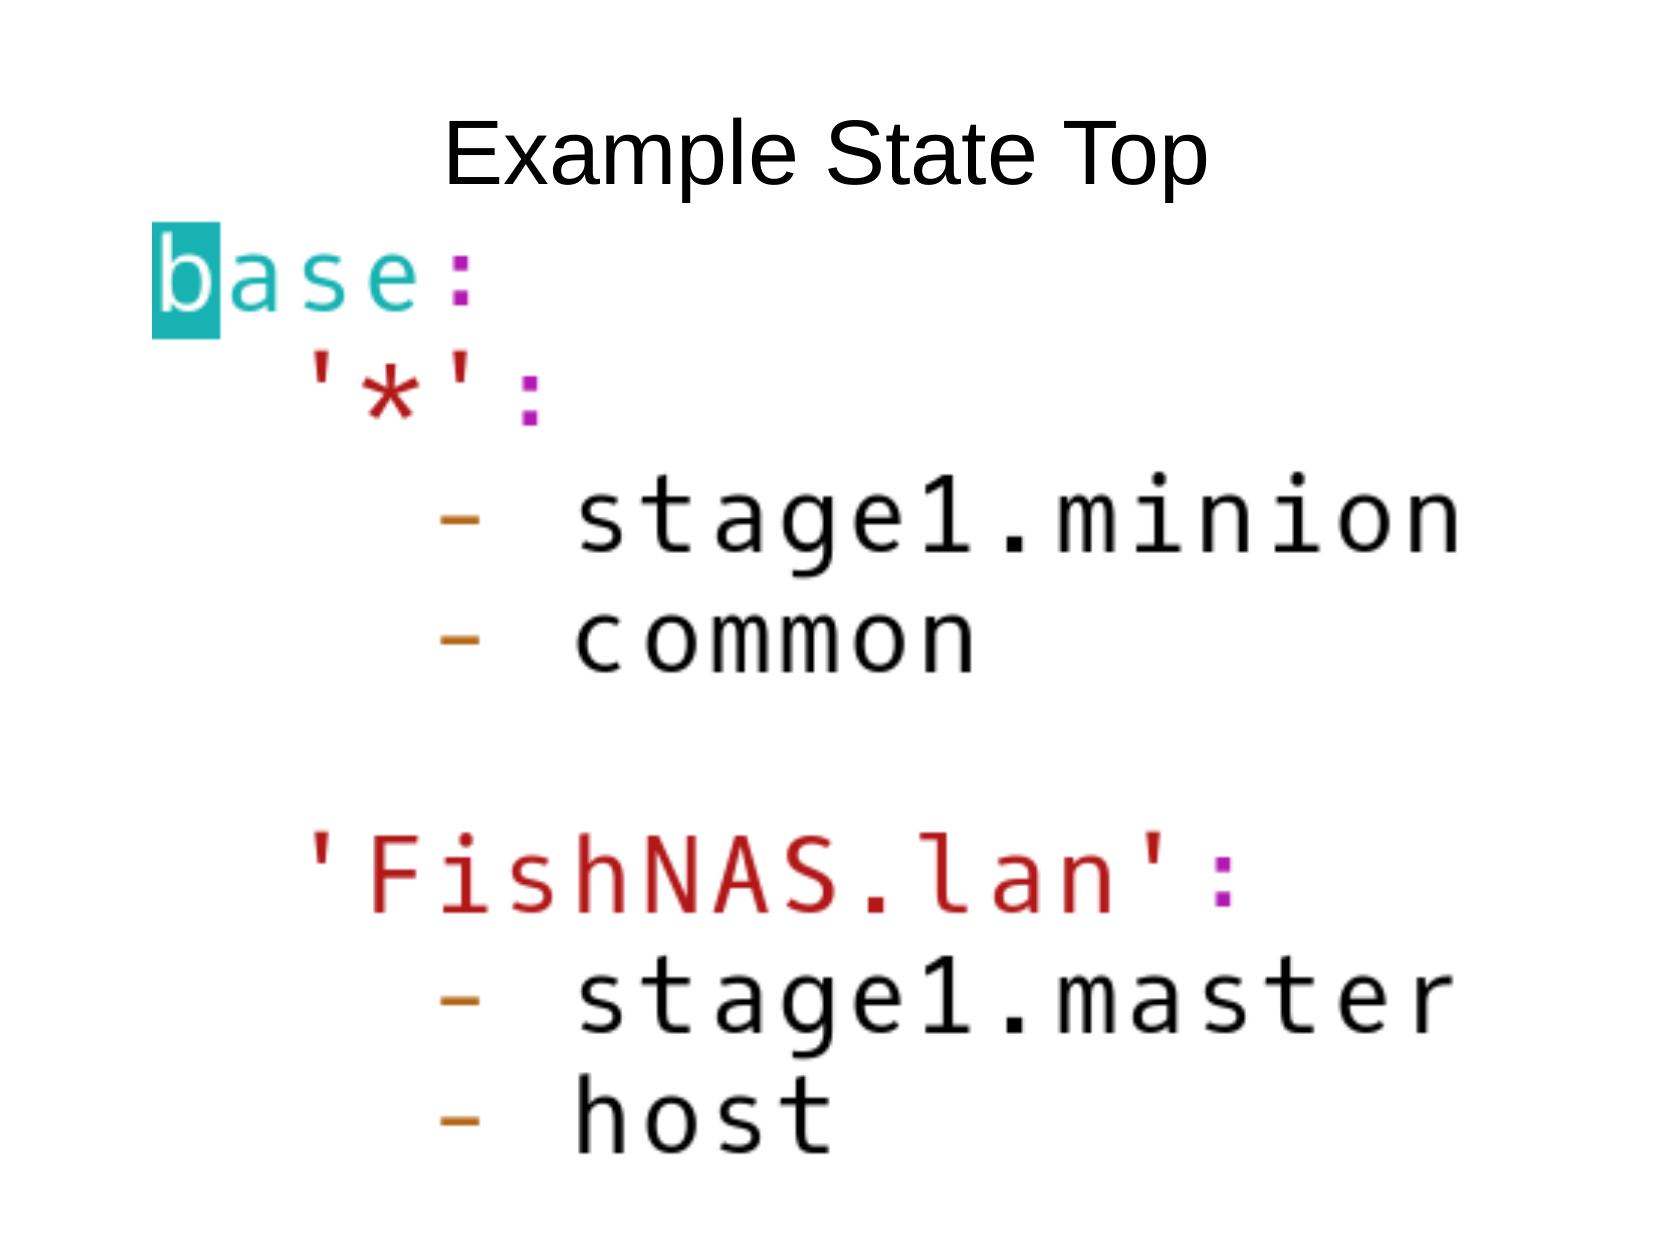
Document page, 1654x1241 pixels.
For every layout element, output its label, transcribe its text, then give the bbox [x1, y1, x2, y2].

title Example State Top [82, 49, 1571, 257]
picture [152, 220, 1502, 1182]
